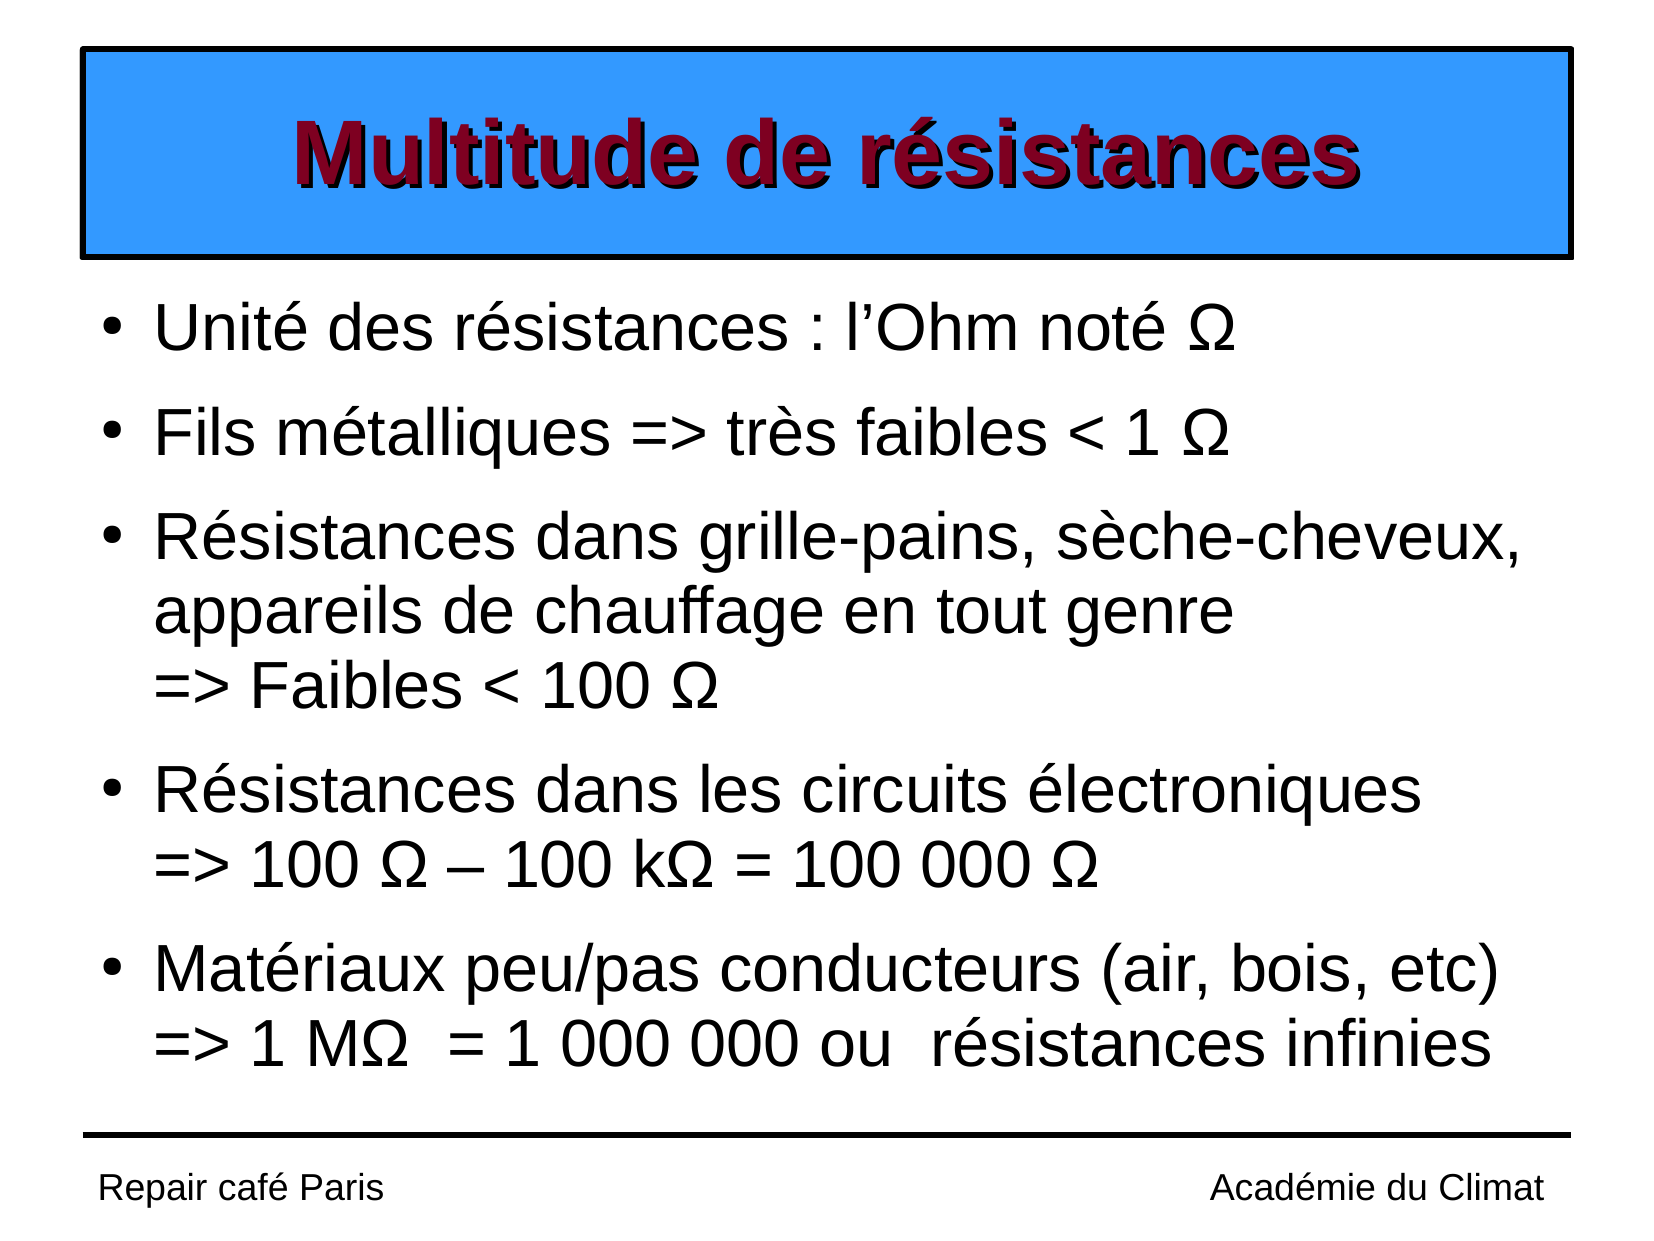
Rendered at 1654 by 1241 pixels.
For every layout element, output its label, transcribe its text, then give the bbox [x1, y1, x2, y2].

title Multitude de résistances [82, 49, 1571, 257]
list Unité des résistances : l’Ohm noté Ω Fils métalliques => très faibles < 1 Ω Résistances dans grille-pains, sèche-cheveux, appareils de chauffage en tout genre => Faibles < 100 Ω Résistances dans les circuits électroniques => 100 Ω – 100 kΩ = 100 000 Ω Matériaux peu/pas conducteurs (air, bois, etc) => 1 MΩ = 1 000 000 ou résistances infinies [82, 290, 1571, 1109]
text_box Repair café Paris Académie du Climat [82, 1158, 1571, 1216]
